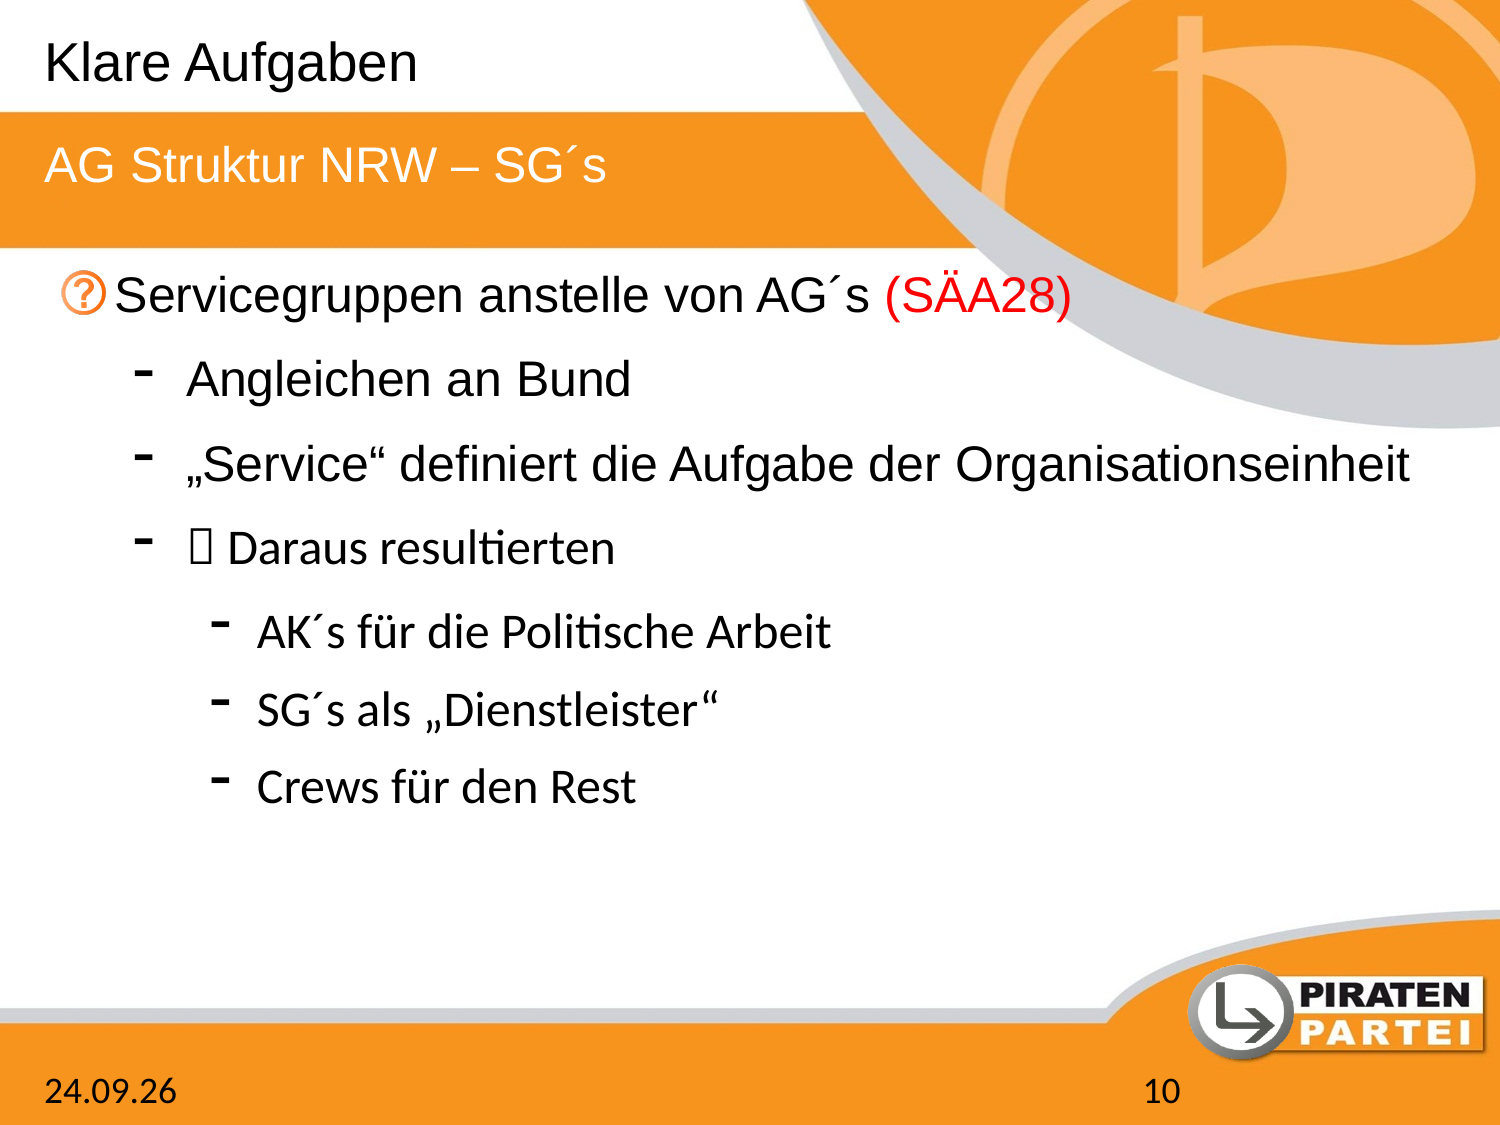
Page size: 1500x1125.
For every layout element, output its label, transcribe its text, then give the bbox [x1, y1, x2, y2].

list Servicegruppen anstelle von AG´s (SÄA28) Angleichen an Bund „Service“ definiert die Aufgabe der Organisationseinheit  Daraus resultierten AK´s für die Politische Arbeit SG´s als „Dienstleister“ Crews für den Rest [29, 255, 1471, 1006]
slide_number 01.04.14 [29, 1058, 389, 1103]
slide_number <Nummer> [1128, 1058, 1478, 1103]
title AG Struktur NRW – SG´s [29, 125, 857, 232]
picture [0, 0, 1500, 1125]
list Klare Aufgaben [29, 19, 857, 102]
